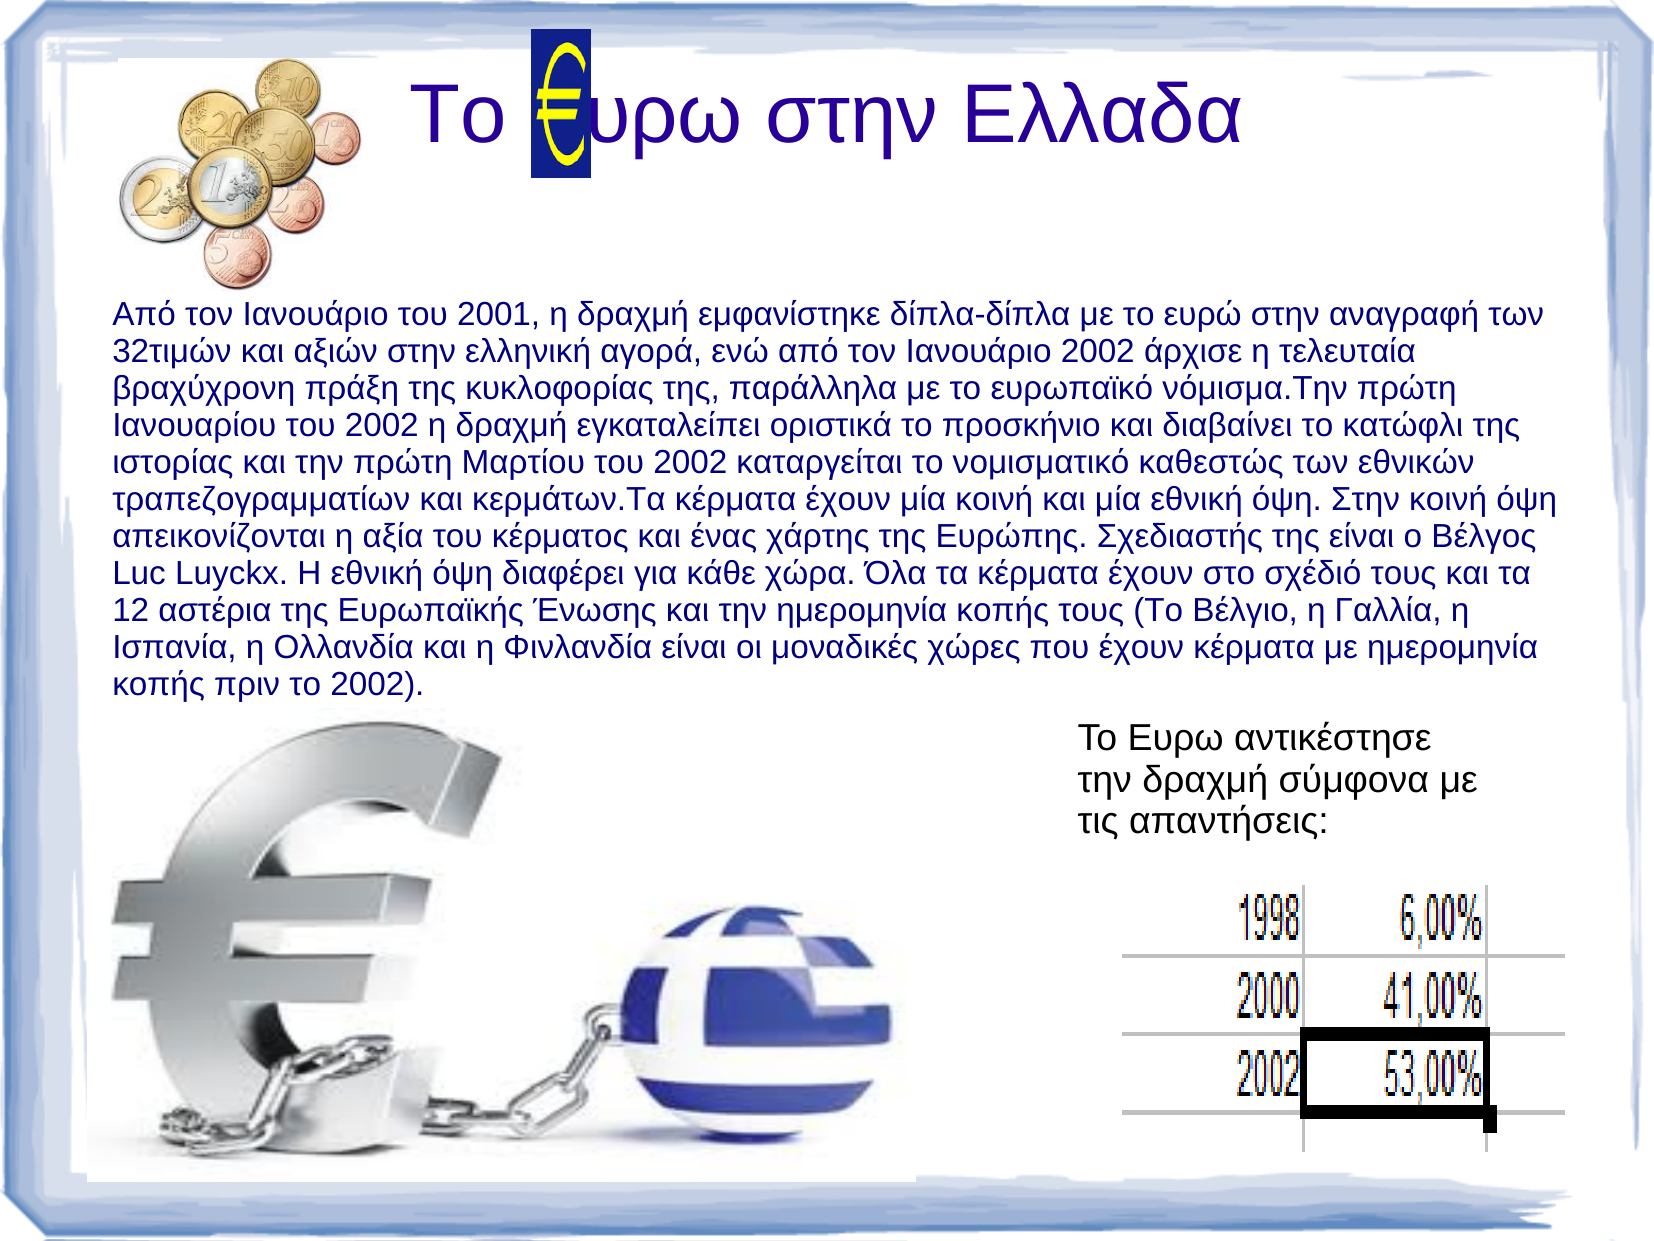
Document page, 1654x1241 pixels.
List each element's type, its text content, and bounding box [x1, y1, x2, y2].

title Το Ευρω στην Ελλαδα [82, 49, 531, 178]
text_box Το Ευρω αντικέστησε την δραχμή σύμφονα με τις απαντήσεις: [1062, 708, 1506, 850]
title Το Ευρω στην Ελλαδα [591, 49, 1571, 178]
picture [0, 0, 1654, 1241]
list Από τον Ιανουάριο του 2001, η δραχμή εμφανίστηκε δίπλα-δίπλα με το ευρώ στην αναγραφή των 32τιμών και αξιών στην ελληνική αγορά, ενώ από τον Ιανουάριο 2002 άρχισε η τελευταία βραχύχρονη πράξη της κυκλοφορίας της, παράλληλα με το ευρωπαϊκό νόμισμα.Την πρώτη Ιανουαρίου του 2002 η δραχμή εγκαταλείπει οριστικά το προσκήνιο και διαβαίνει το κατώφλι της ιστορίας και την πρώτη Μαρτίου του 2002 καταργείται το νομισματικό καθεστώς των εθνικών τραπεζογραμματίων και κερμάτων.Τα κέρματα έχουν μία κοινή και μία εθνική όψη. Στην κοινή όψη απεικονίζονται η αξία του κέρματος και ένας χάρτης της Ευρώπης. Σχεδιαστής της είναι ο Βέλγος Luc Luyckx. Η εθνική όψη διαφέρει για κάθε χώρα. Όλα τα κέρματα έχουν στο σχέδιό τους και τα 12 αστέρια της Ευρωπαϊκής Ένωσης και την ημερομηνία κοπής τους (Το Βέλγιο, η Γαλλία, η Ισπανία, η Ολλανδία και η Φινλανδία είναι οι μοναδικές χώρες που έχουν κέρματα με ημερομηνία κοπής πριν το 2002). [112, 295, 1565, 709]
